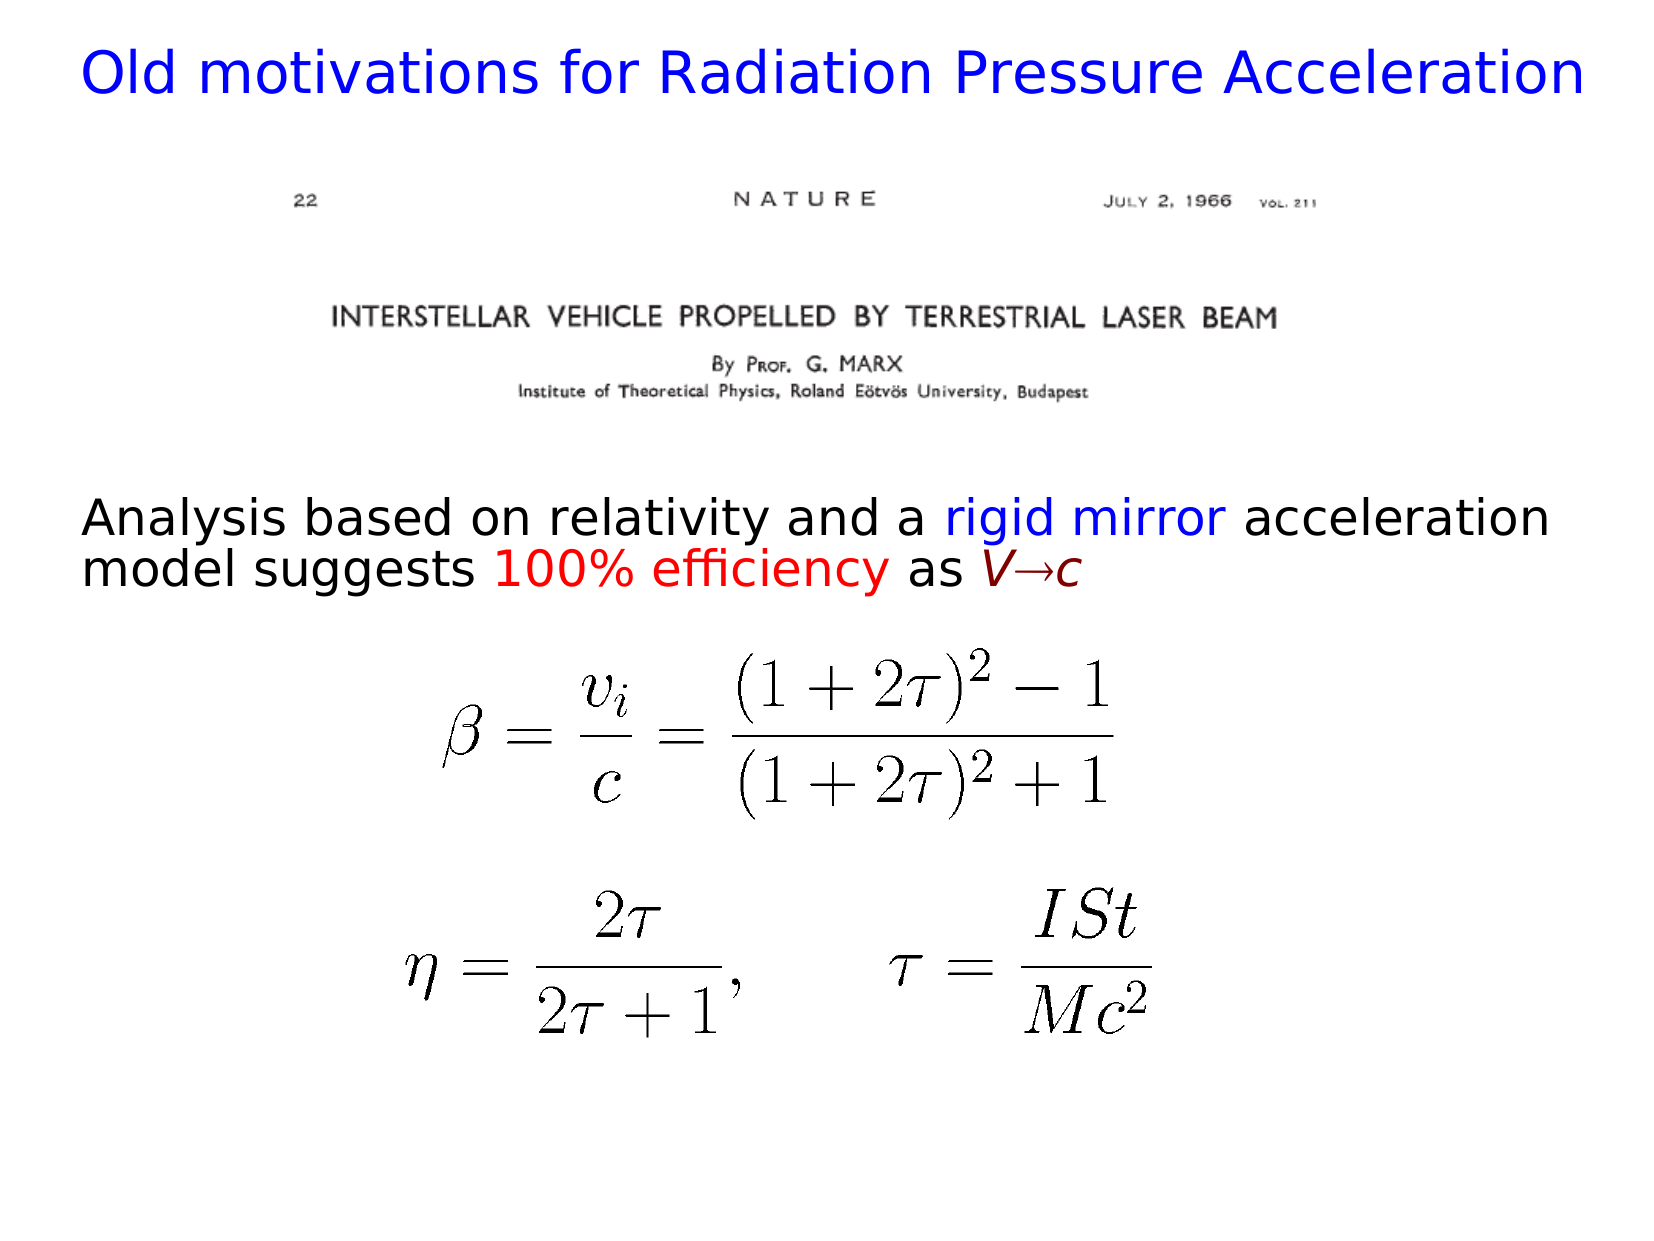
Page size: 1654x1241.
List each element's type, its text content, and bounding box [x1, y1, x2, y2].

picture [225, 181, 1365, 414]
picture [394, 645, 1156, 1043]
text_box Analysis based on relativity and a rigid mirror acceleration model suggests 100% efficiency as V®c [66, 487, 1583, 655]
text_box Old motivations for Radiation Pressure Acceleration [65, 33, 1603, 115]
